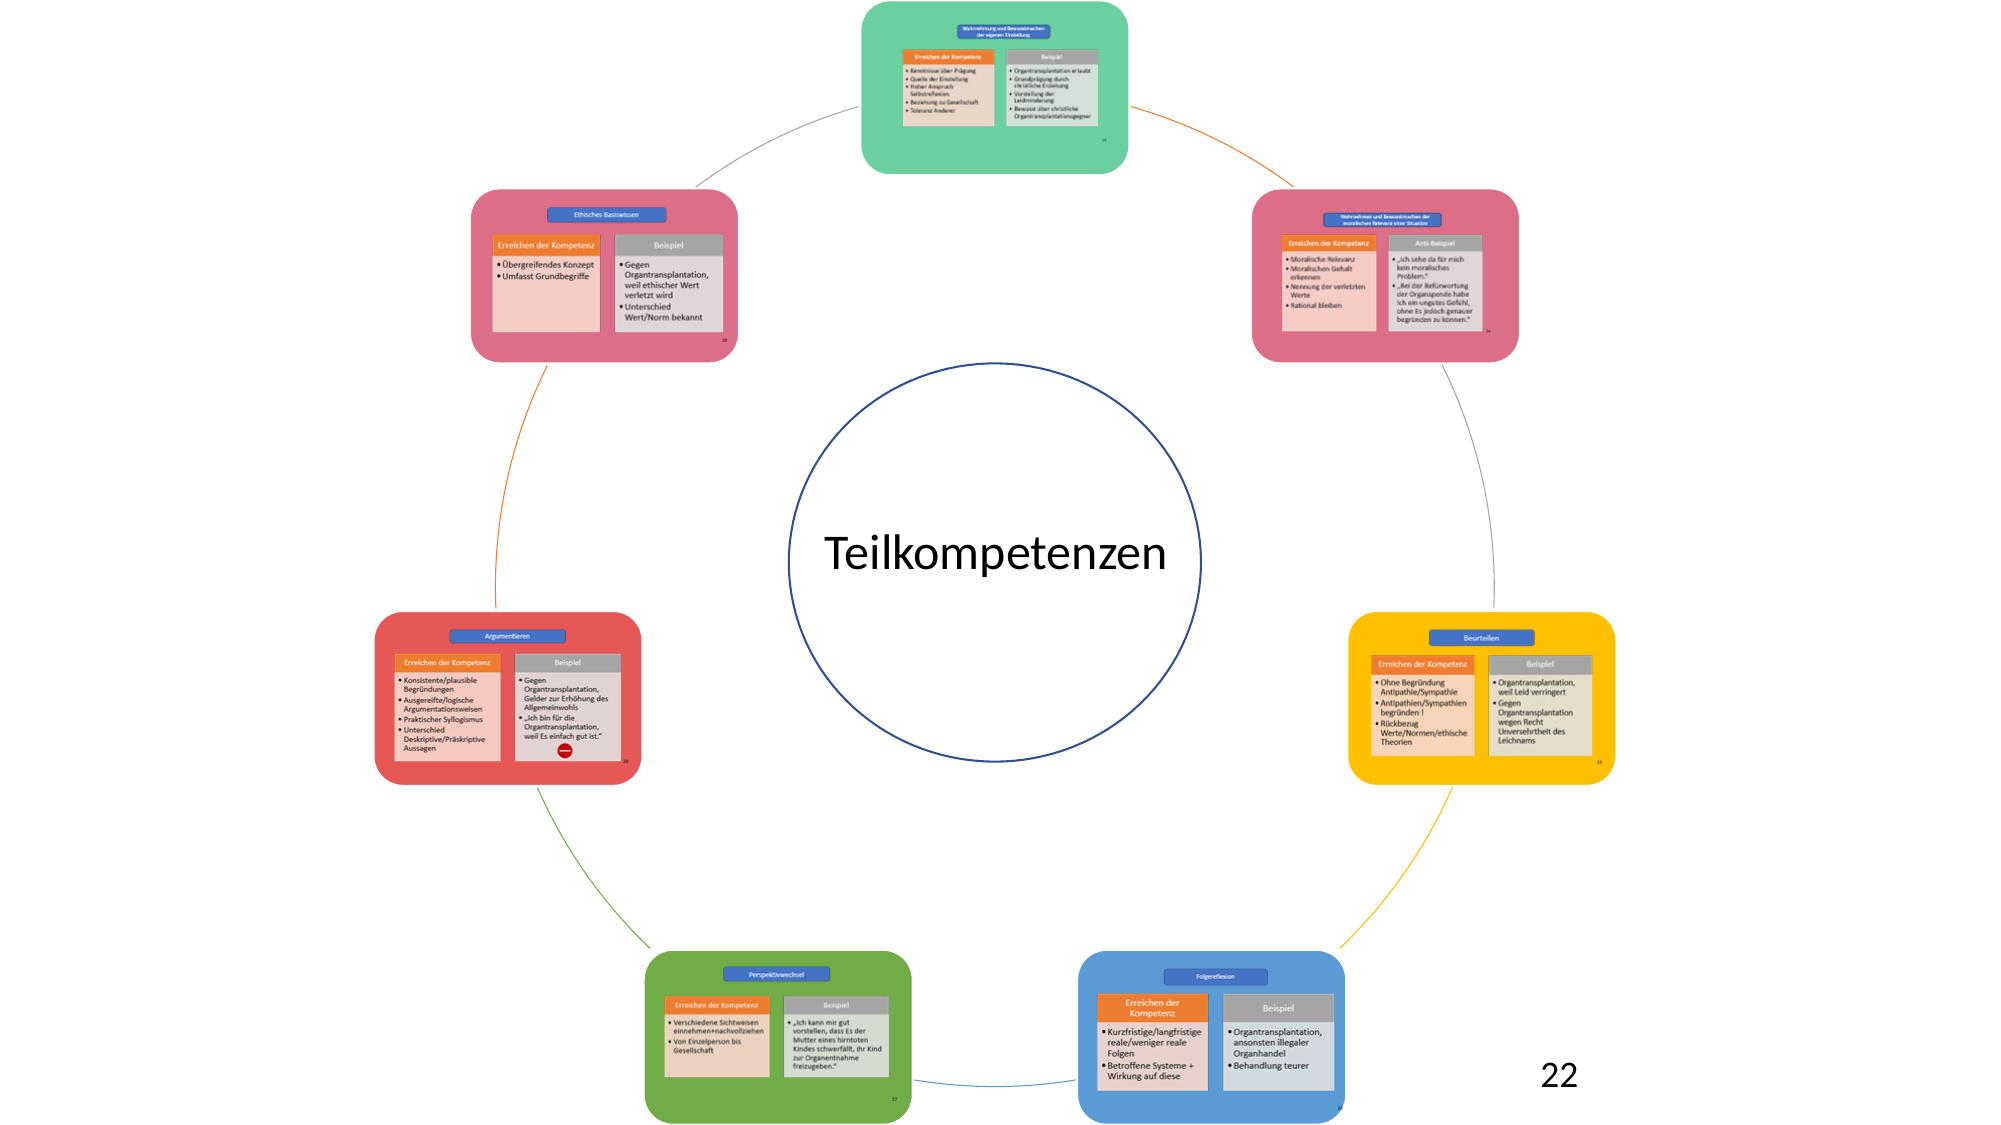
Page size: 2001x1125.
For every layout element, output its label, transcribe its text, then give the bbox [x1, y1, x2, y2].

picture [481, 205, 732, 347]
text_box [1084, 1115, 1339, 1125]
text_box Teilkompetenzen [809, 512, 1191, 589]
text_box [1250, 188, 1520, 364]
picture [382, 627, 633, 768]
text_box [860, 0, 1130, 176]
picture [889, 21, 1111, 146]
text_box [1347, 610, 1617, 786]
picture [1356, 628, 1607, 769]
text_box [788, 363, 1202, 762]
text_box [643, 949, 913, 1125]
picture [1083, 966, 1348, 1115]
picture [1269, 210, 1495, 338]
text_box [373, 610, 643, 786]
text_box [1525, 1042, 1976, 1103]
text_box [1077, 949, 1343, 1113]
text_box [469, 188, 739, 364]
picture [651, 965, 902, 1106]
